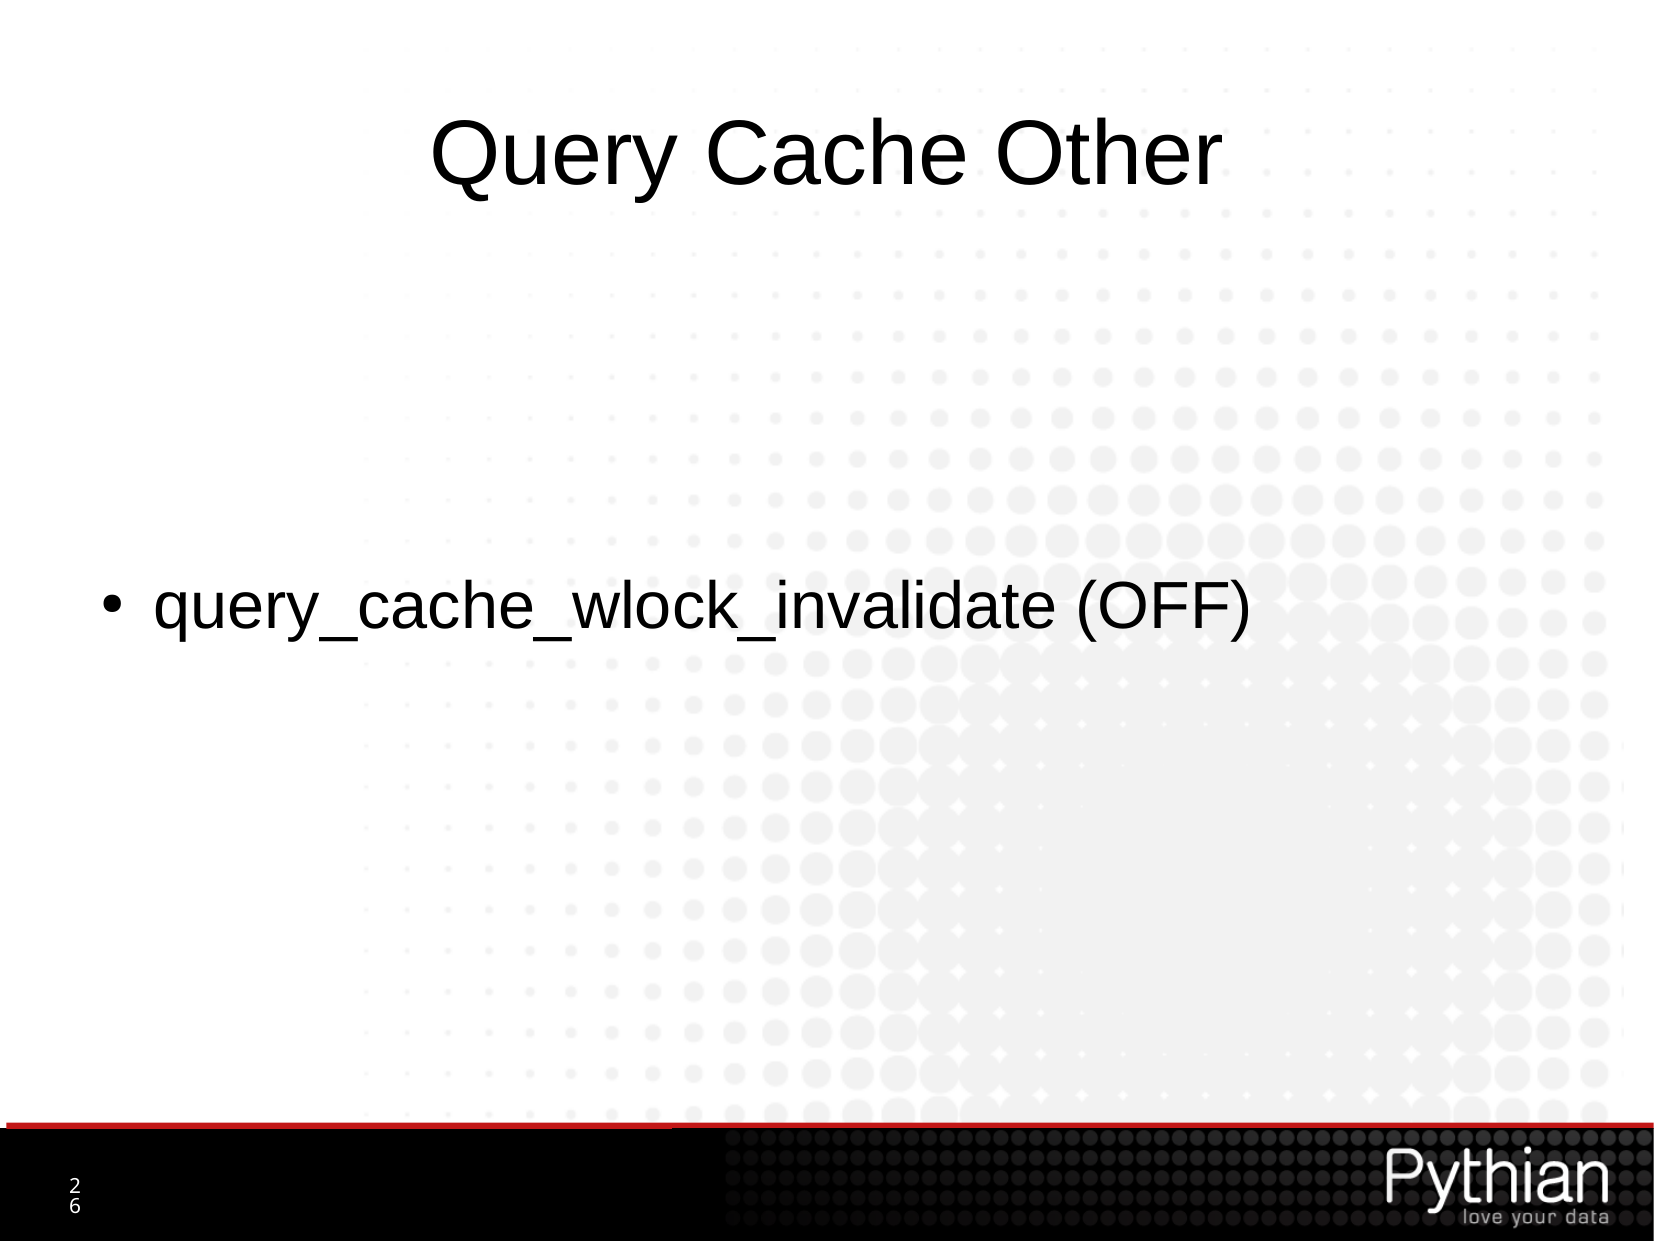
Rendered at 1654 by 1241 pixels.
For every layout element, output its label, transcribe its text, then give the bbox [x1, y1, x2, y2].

picture [355, 46, 1624, 1122]
title Query Cache Other [82, 49, 1571, 254]
list query_cache_wlock_invalidate (OFF) [82, 254, 1571, 1074]
picture [672, 1128, 1654, 1241]
